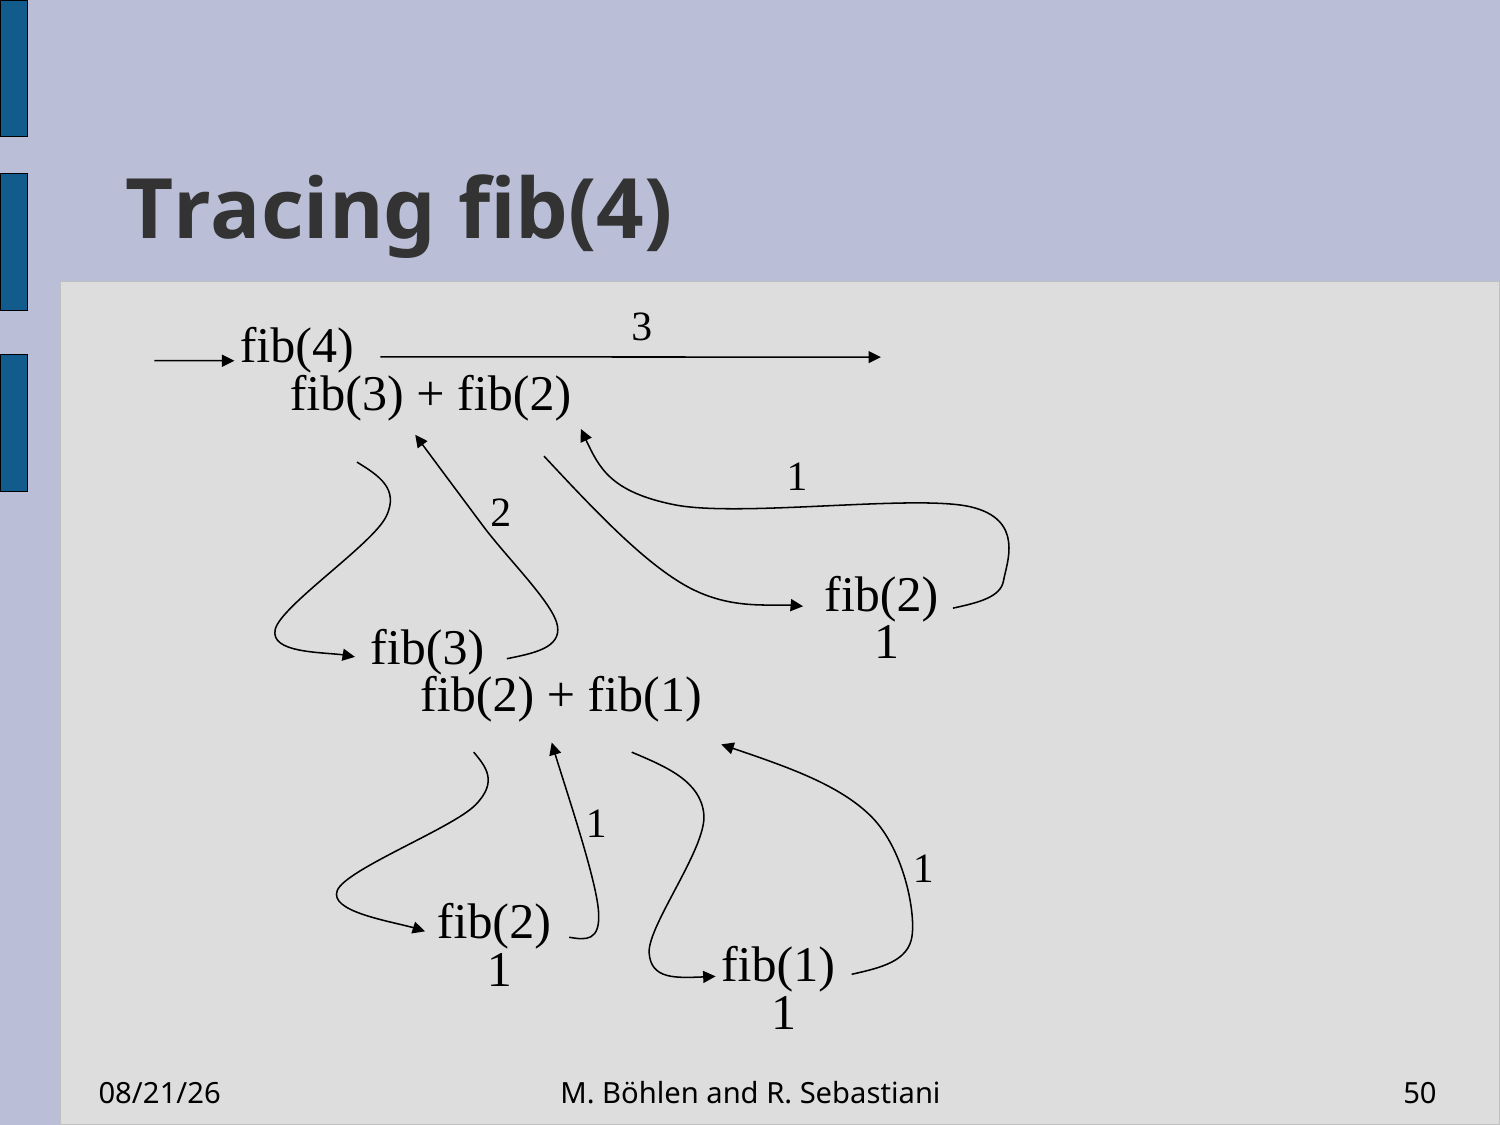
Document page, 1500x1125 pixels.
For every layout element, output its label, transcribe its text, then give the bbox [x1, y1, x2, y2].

title Tracing fib(4) [110, 67, 1392, 271]
text_box 1 [571, 798, 620, 861]
text_box fib(2) 1 [809, 565, 951, 698]
text_box 3 [616, 301, 666, 364]
text_box fib(1) 1 [706, 936, 848, 1069]
text_box 1 [898, 843, 947, 906]
text_box 2 [475, 486, 525, 550]
text_box 1 [571, 811, 586, 861]
text_box fib(2) 1 [422, 893, 564, 1026]
text_box fib(4) fib(3) + fib(2) [225, 316, 584, 450]
text_box 1 [898, 864, 910, 906]
text_box fib(3) fib(2) + fib(1) [355, 618, 714, 751]
text_box 1 [771, 451, 821, 514]
